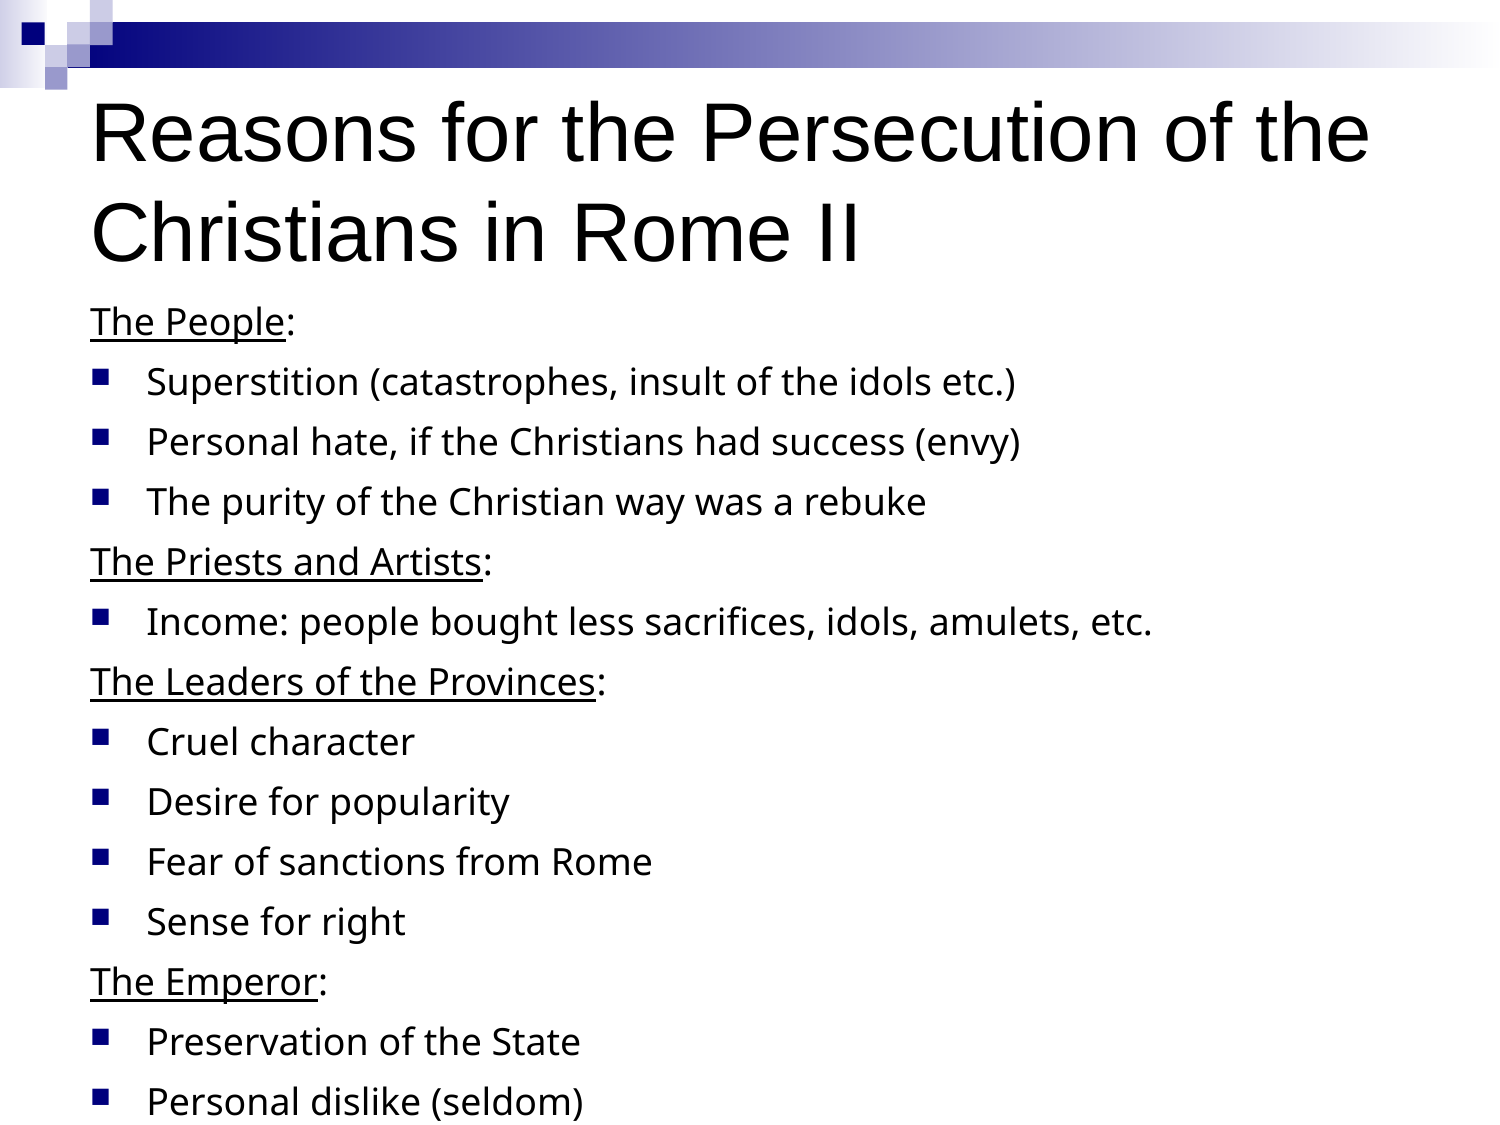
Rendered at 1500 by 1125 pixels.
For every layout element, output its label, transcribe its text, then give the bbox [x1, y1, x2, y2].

list The People: Superstition (catastrophes, insult of the idols etc.) Personal hate, if the Christians had success (envy) The purity of the Christian way was a rebuke The Priests and Artists: Income: people bought less sacrifices, idols, amulets, etc. The Leaders of the Provinces: Cruel character Desire for popularity Fear of sanctions from Rome Sense for right The Emperor: Preservation of the State Personal dislike (seldom) Seeking for a unpopular scapegoat (under Nero) [75, 291, 1424, 1094]
title Reasons for the Persecution of the Christians in Rome II [75, 65, 1425, 291]
